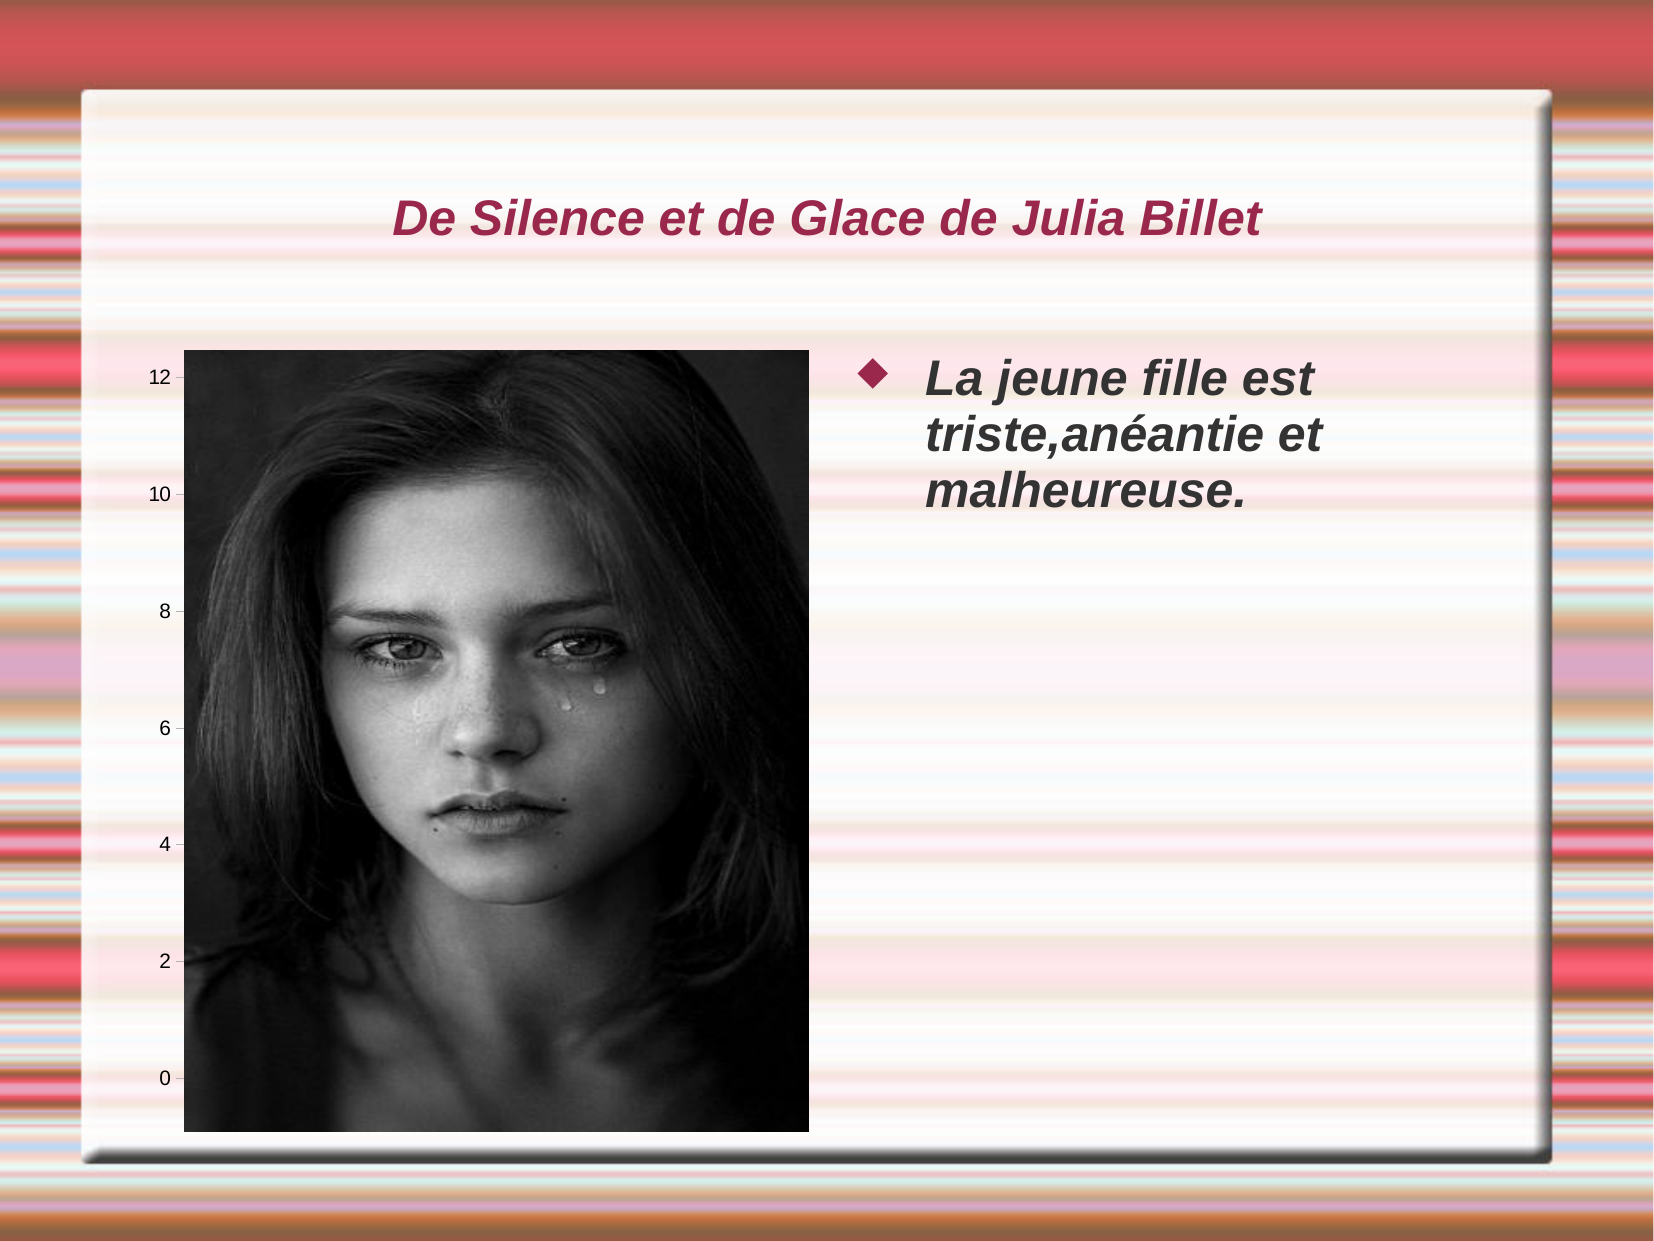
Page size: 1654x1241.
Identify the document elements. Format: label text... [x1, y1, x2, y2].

chart [134, 350, 184, 1132]
list La jeune fille est triste,anéantie et malheureuse. [842, 350, 1517, 1132]
title De Silence et de Glace de Julia Billet [121, 114, 1534, 322]
picture [0, 0, 1654, 1241]
